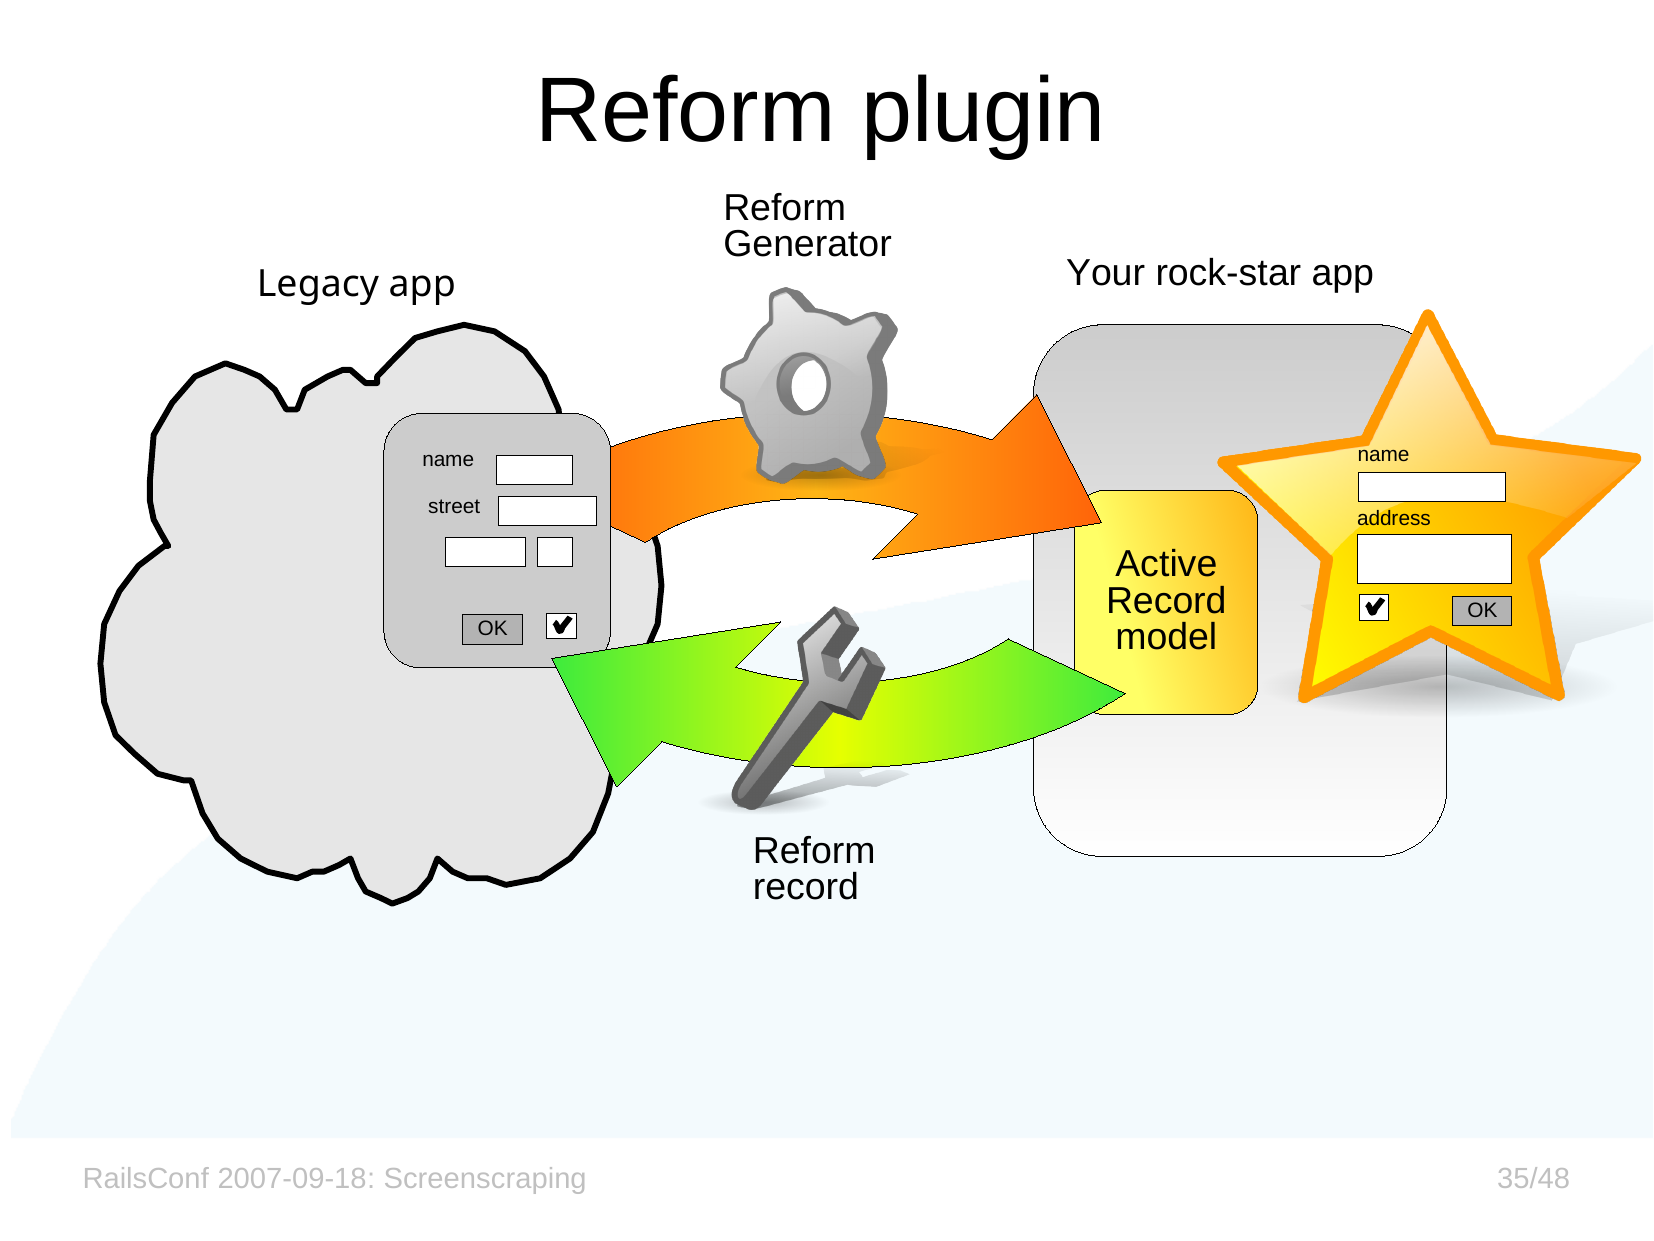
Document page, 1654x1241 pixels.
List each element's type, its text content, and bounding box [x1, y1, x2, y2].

text_box Your rock-star app [1051, 248, 1436, 306]
text_box Active Record model [1074, 490, 1210, 715]
text_box Reform Generator [708, 183, 945, 278]
text_box OK [462, 614, 523, 645]
text_box address [1342, 501, 1461, 541]
picture [11, 0, 1654, 1231]
text_box street [413, 490, 532, 529]
text_box Legacy app [242, 253, 502, 315]
text_box Reform record [738, 826, 939, 957]
text_box OK [1452, 596, 1512, 626]
text_box name [1342, 437, 1462, 476]
text_box [1357, 534, 1512, 584]
text_box [1358, 472, 1506, 502]
text_box [1359, 594, 1389, 621]
text_box name [407, 442, 526, 482]
title Reform plugin [23, 49, 1619, 178]
text_box [100, 324, 1447, 904]
